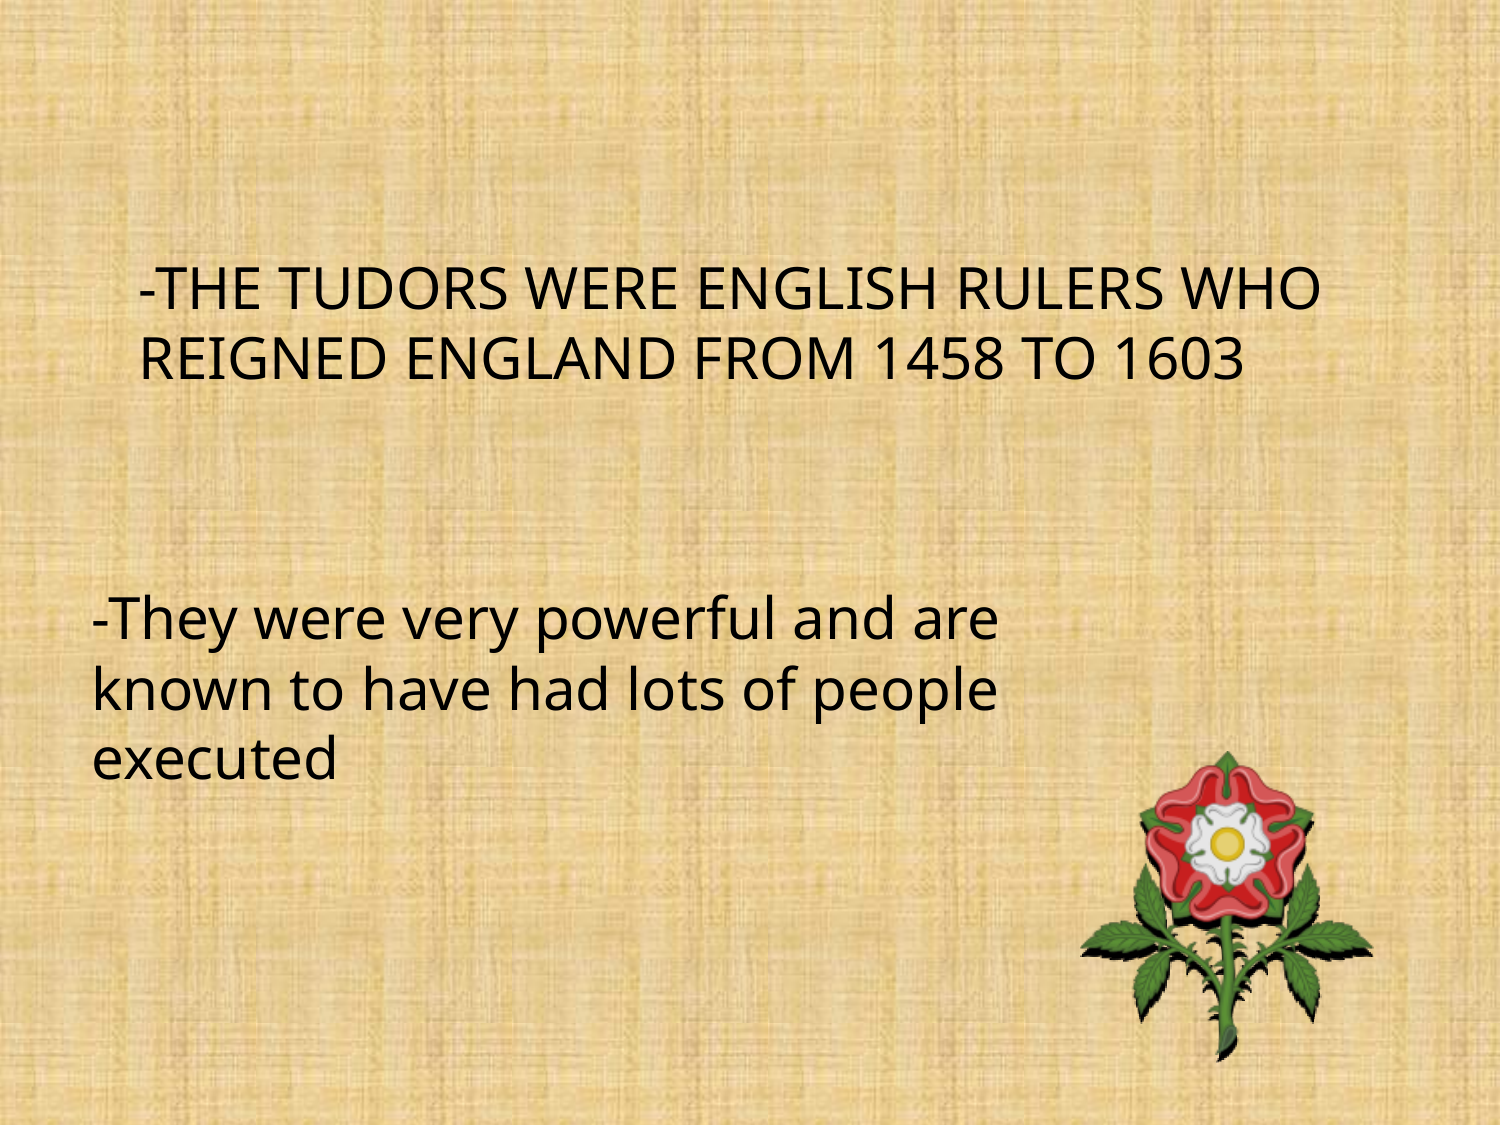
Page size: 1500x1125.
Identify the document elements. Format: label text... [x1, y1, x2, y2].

text_box -They were very powerful and are known to have had lots of people executed [76, 574, 1081, 799]
picture [0, 0, 1500, 1125]
text_box -THE TUDORS WERE ENGLISH RULERS WHO REIGNED ENGLAND FROM 1458 TO 1603 [123, 243, 1447, 399]
